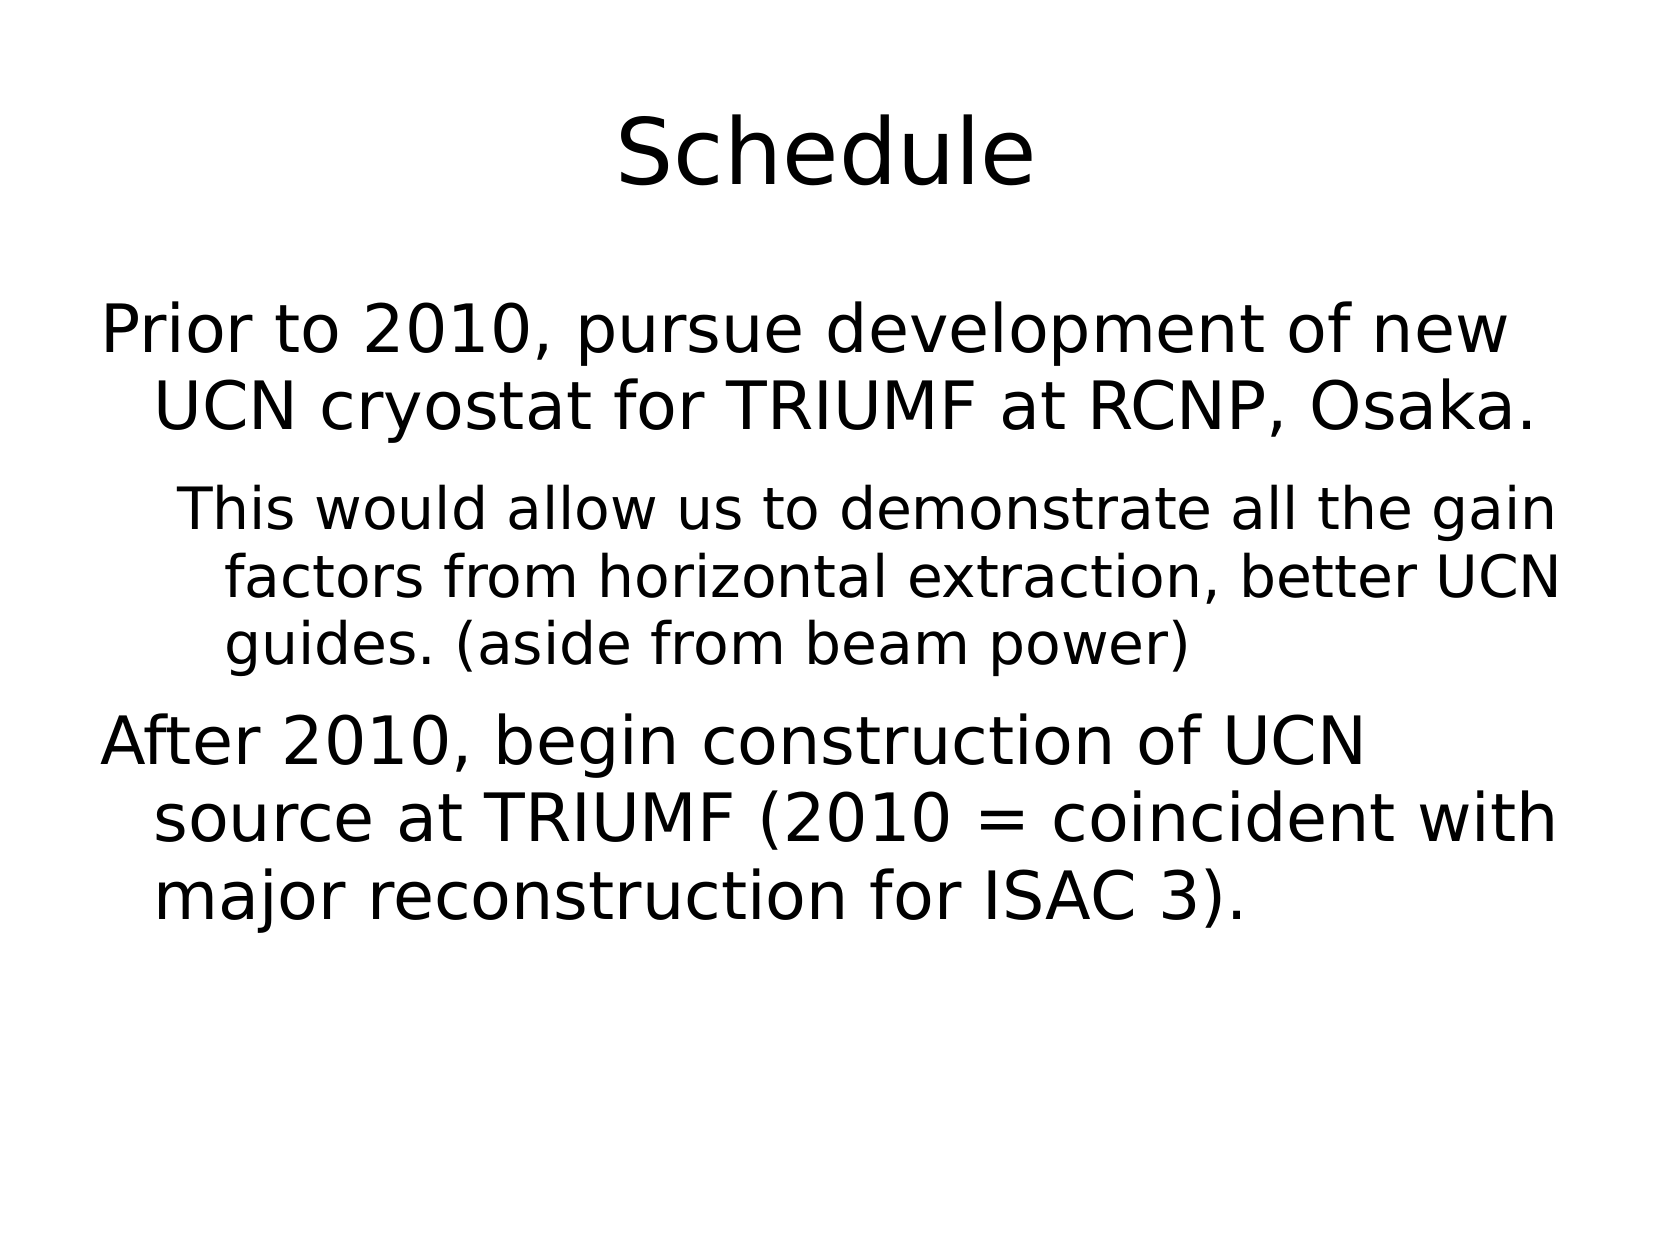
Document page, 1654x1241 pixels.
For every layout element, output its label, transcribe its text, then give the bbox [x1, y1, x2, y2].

title Schedule [82, 56, 1571, 250]
list Prior to 2010, pursue development of new UCN cryostat for TRIUMF at RCNP, Osaka. This would allow us to demonstrate all the gain factors from horizontal extraction, better UCN guides. (aside from beam power) After 2010, begin construction of UCN source at TRIUMF (2010 = coincident with major reconstruction for ISAC 3). [82, 290, 1571, 1094]
